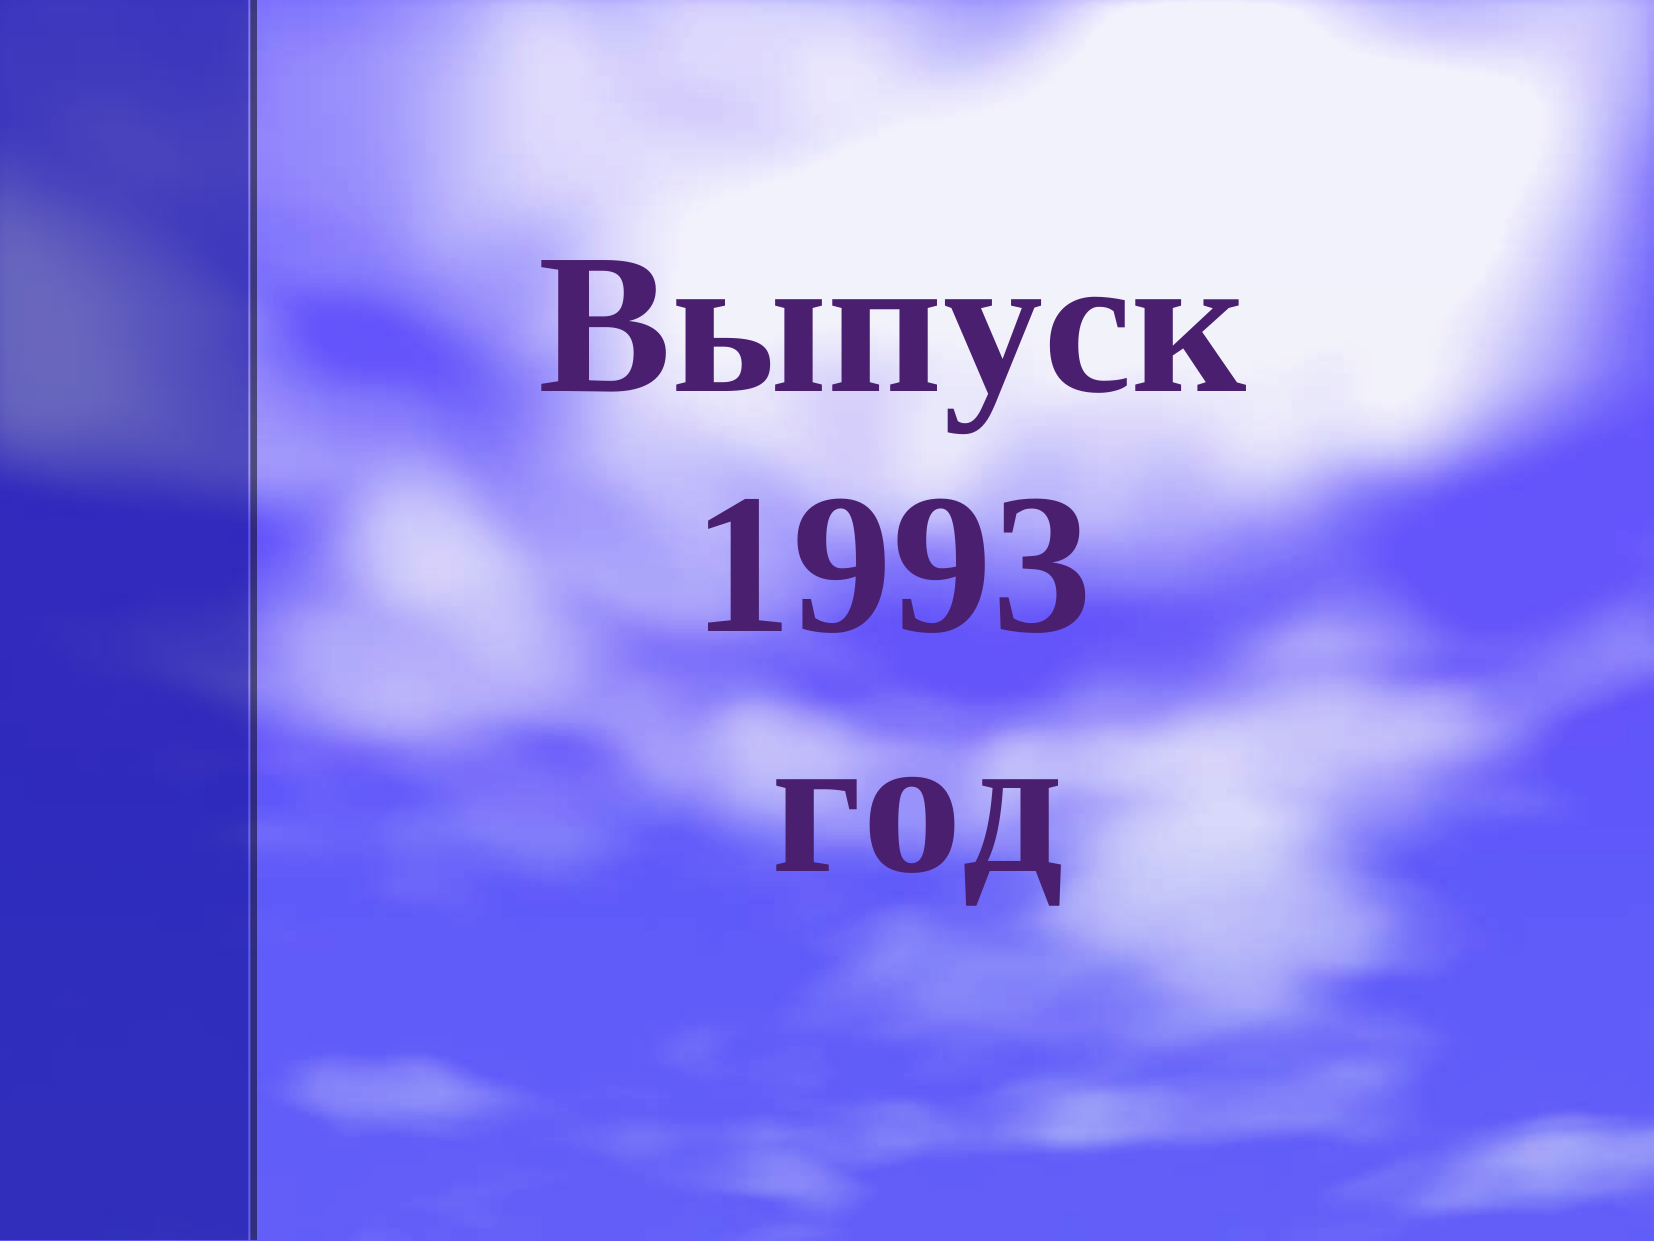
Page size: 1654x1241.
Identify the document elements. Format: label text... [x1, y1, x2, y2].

title Выпуск 1993 год [211, 191, 1625, 857]
